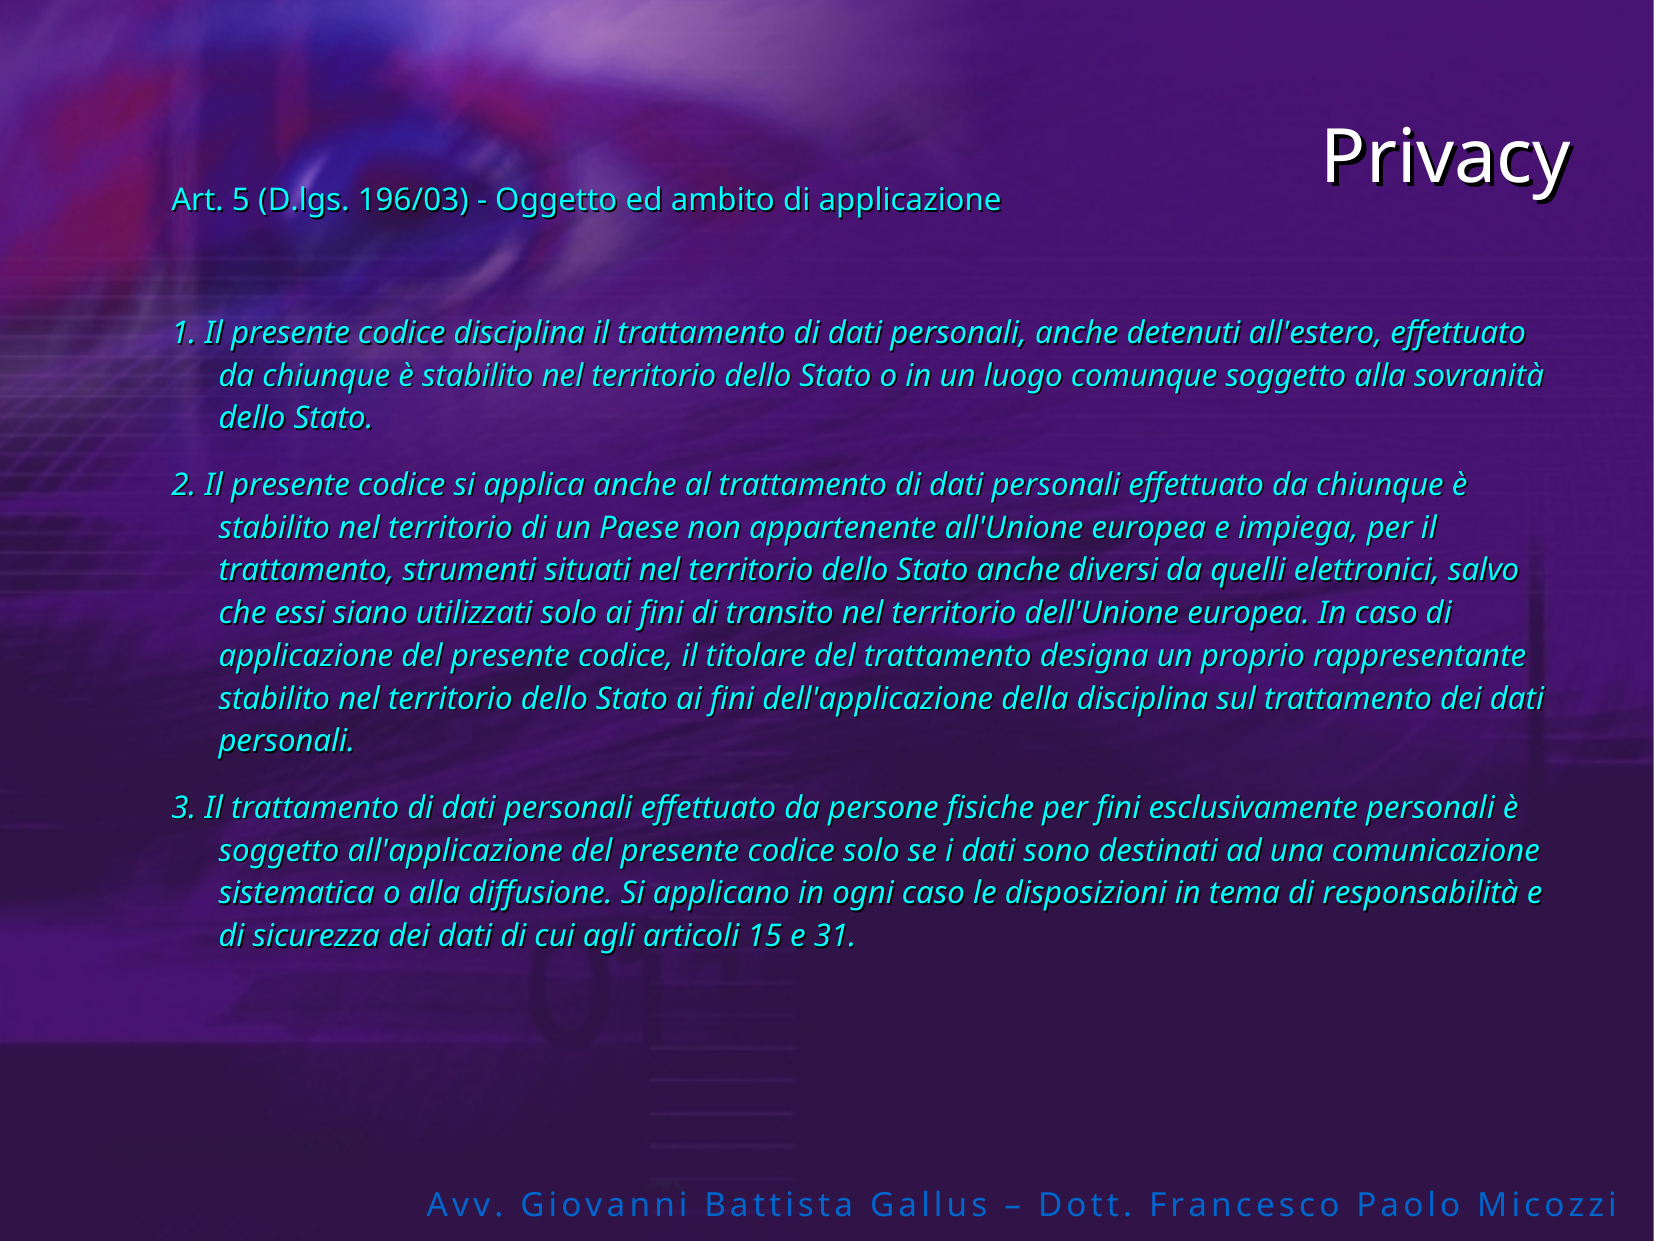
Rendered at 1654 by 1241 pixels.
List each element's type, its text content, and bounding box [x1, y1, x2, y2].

picture [0, 0, 1654, 1241]
title Privacy [82, 49, 1571, 257]
list Art. 5 (D.lgs. 196/03) - Oggetto ed ambito di applicazione 1. Il presente codice disciplina il trattamento di dati personali, anche detenuti all'estero, effettuato da chiunque è stabilito nel territorio dello Stato o in un luogo comunque soggetto alla sovranità dello Stato. 2. Il presente codice si applica anche al trattamento di dati personali effettuato da chiunque è stabilito nel territorio di un Paese non appartenente all'Unione europea e impiega, per il trattamento, strumenti situati nel territorio dello Stato anche diversi da quelli elettronici, salvo che essi siano utilizzati solo ai fini di transito nel territorio dell'Unione europea. In caso di applicazione del presente codice, il titolare del trattamento designa un proprio rappresentante stabilito nel territorio dello Stato ai fini dell'applicazione della disciplina sul trattamento dei dati personali. 3. Il trattamento di dati personali effettuato da persone fisiche per fini esclusivamente personali è soggetto all'applicazione del presente codice solo se i dati sono destinati ad una comunicazione sistematica o alla diffusione. Si applicano in ogni caso le disposizioni in tema di responsabilità e di sicurezza dei dati di cui agli articoli 15 e 31. [76, 177, 1565, 996]
